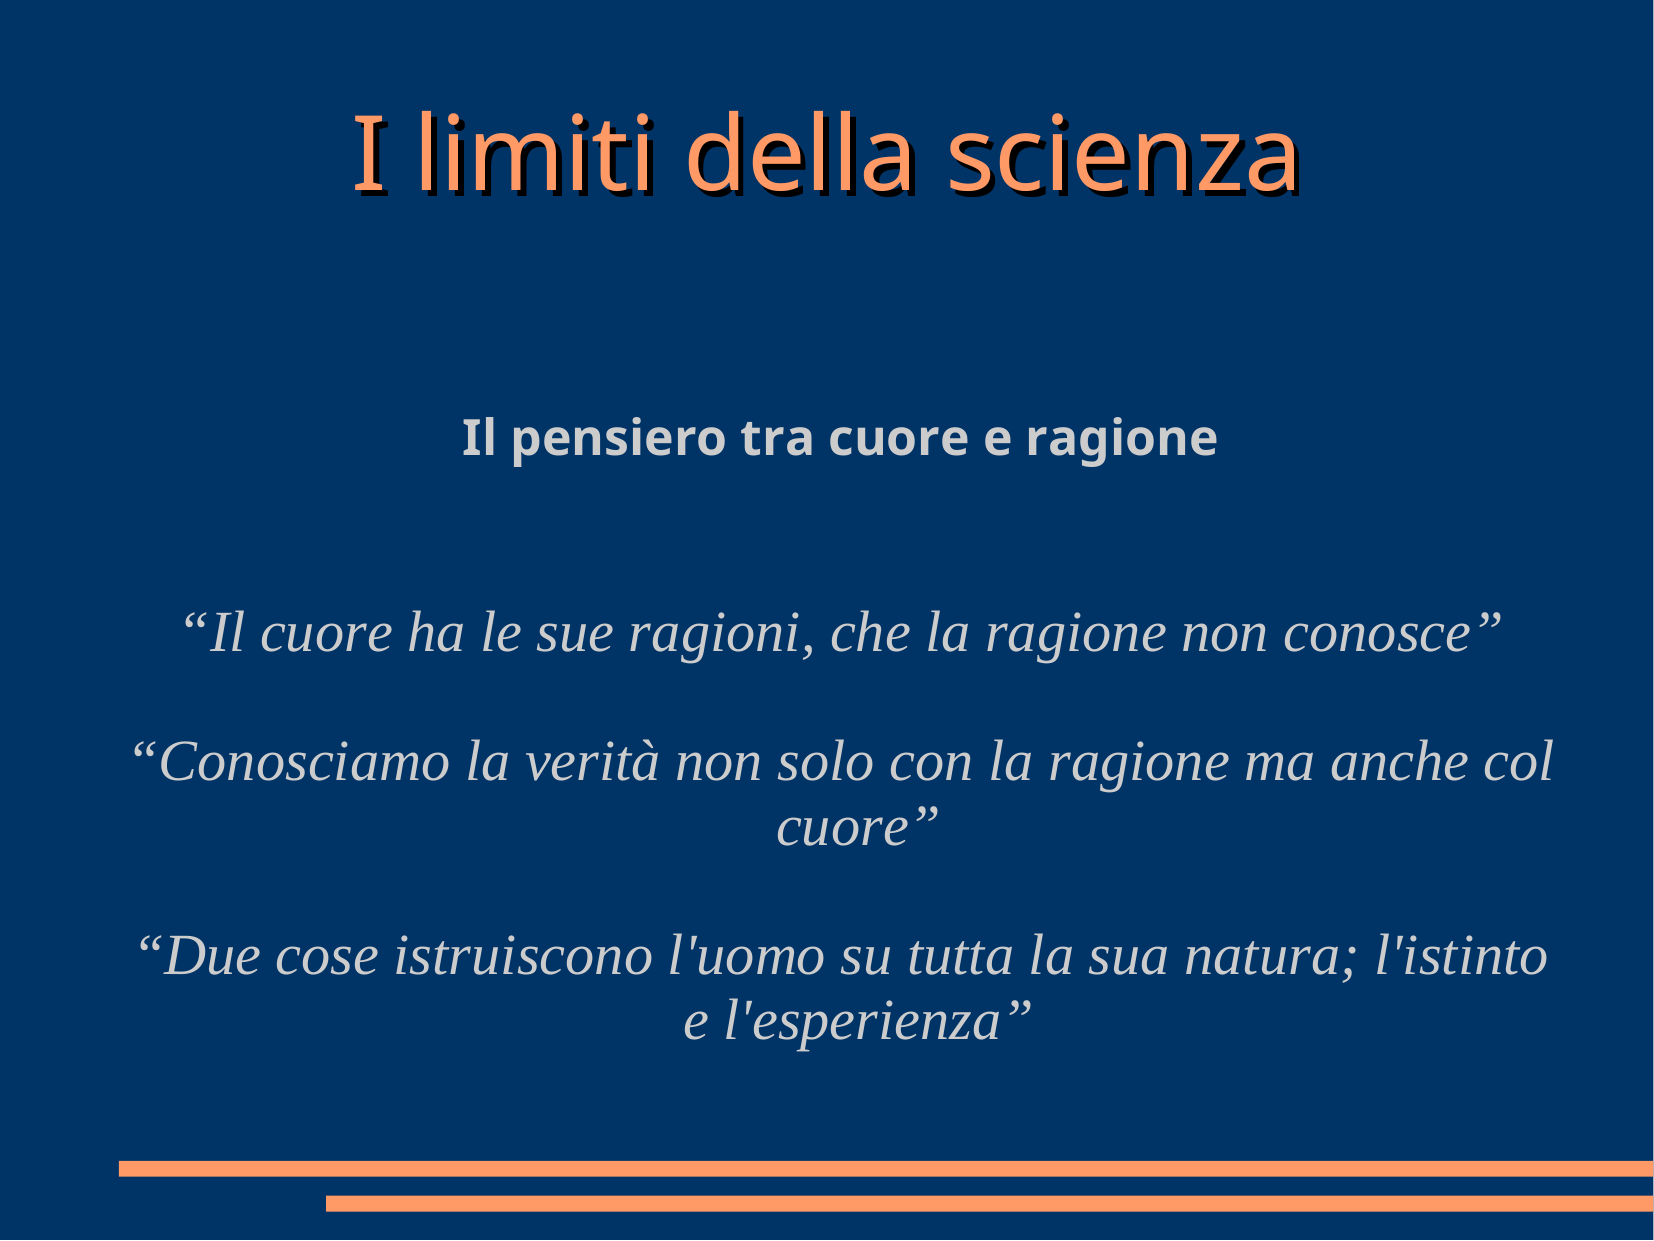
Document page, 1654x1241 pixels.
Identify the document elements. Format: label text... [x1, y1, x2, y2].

subtitle Il pensiero tra cuore e ragione “Il cuore ha le sue ragioni, che la ragione non conosce” “Conosciamo la verità non solo con la ragione ma anche col cuore” “Due cose istruiscono l'uomo su tutta la sua natura; l'istinto e l'esperienza” [121, 329, 1561, 1125]
title I limiti della scienza [121, 53, 1534, 246]
